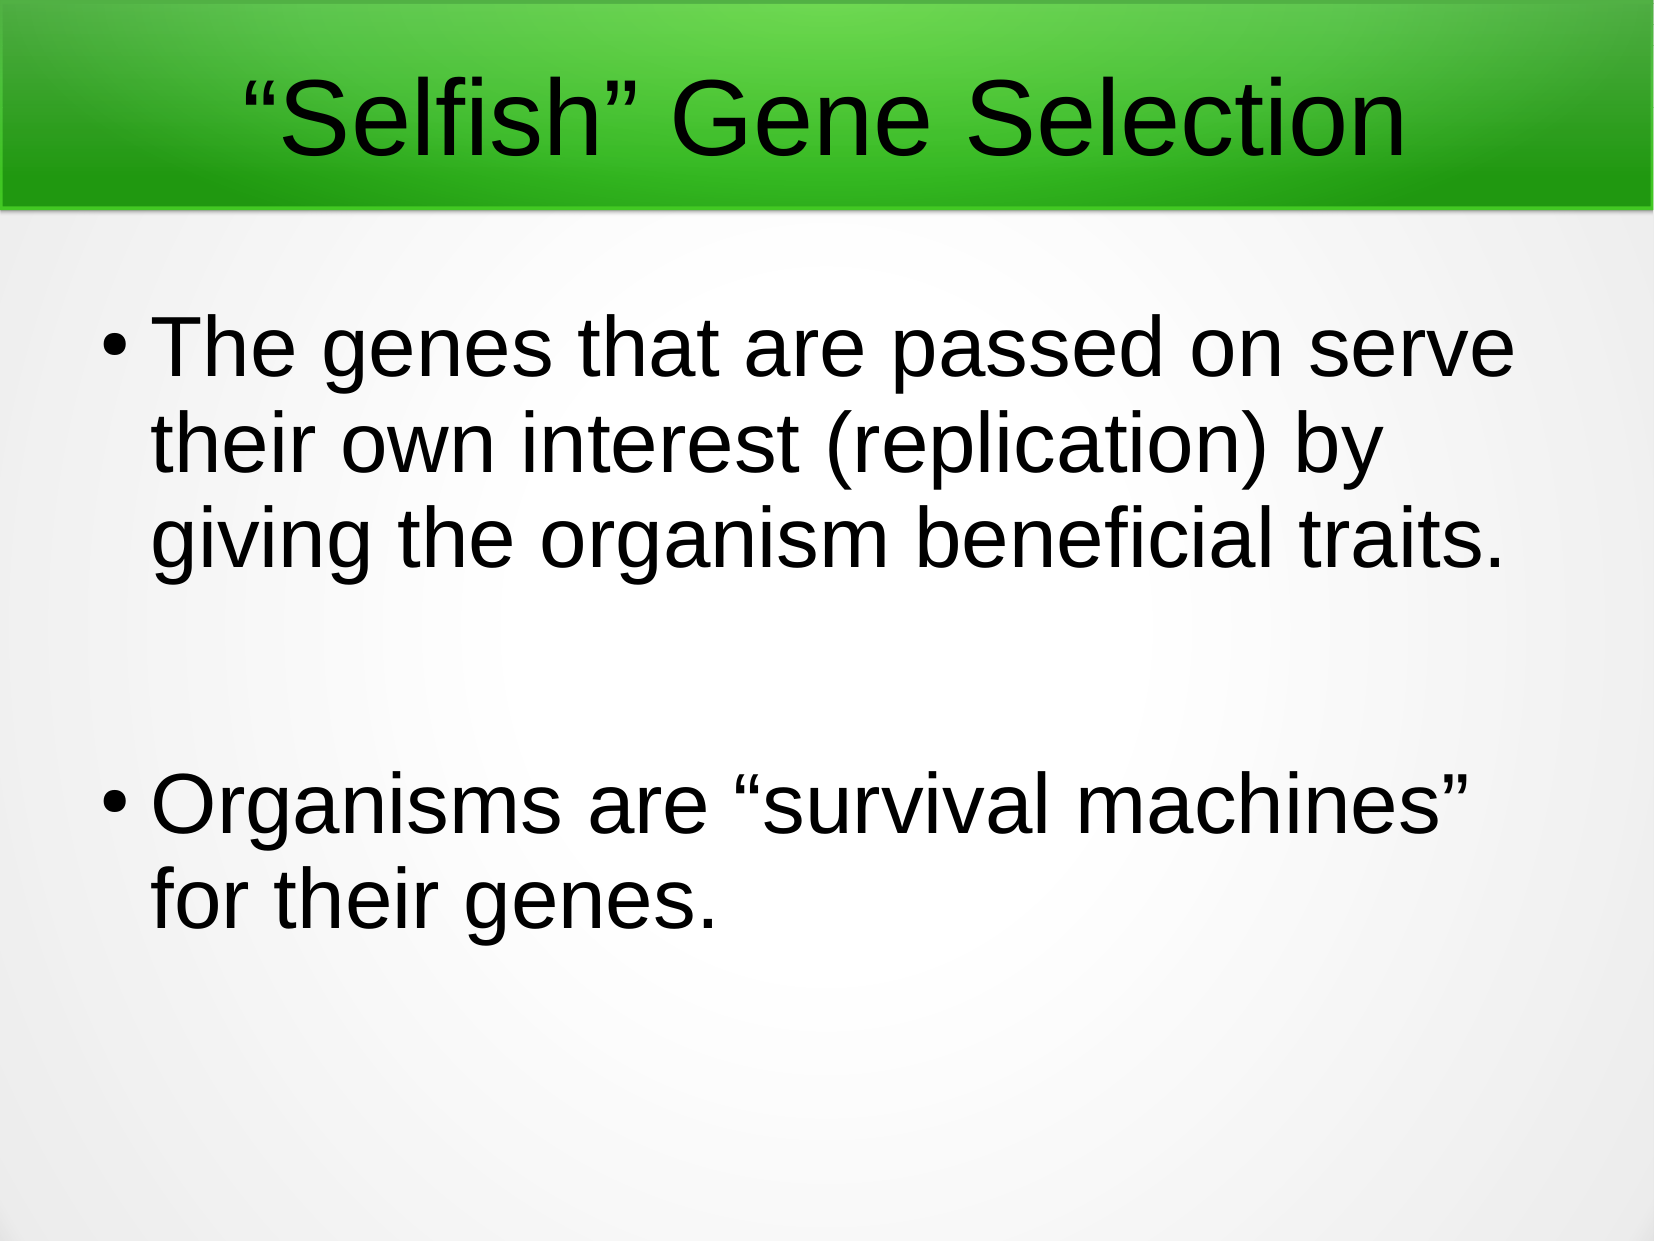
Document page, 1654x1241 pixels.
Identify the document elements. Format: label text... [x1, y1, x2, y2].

list The genes that are passed on serve their own interest (replication) by giving the organism beneficial traits. Organisms are “survival machines” for their genes. [82, 299, 1571, 1019]
title “Selfish” Gene Selection [82, 47, 1571, 189]
